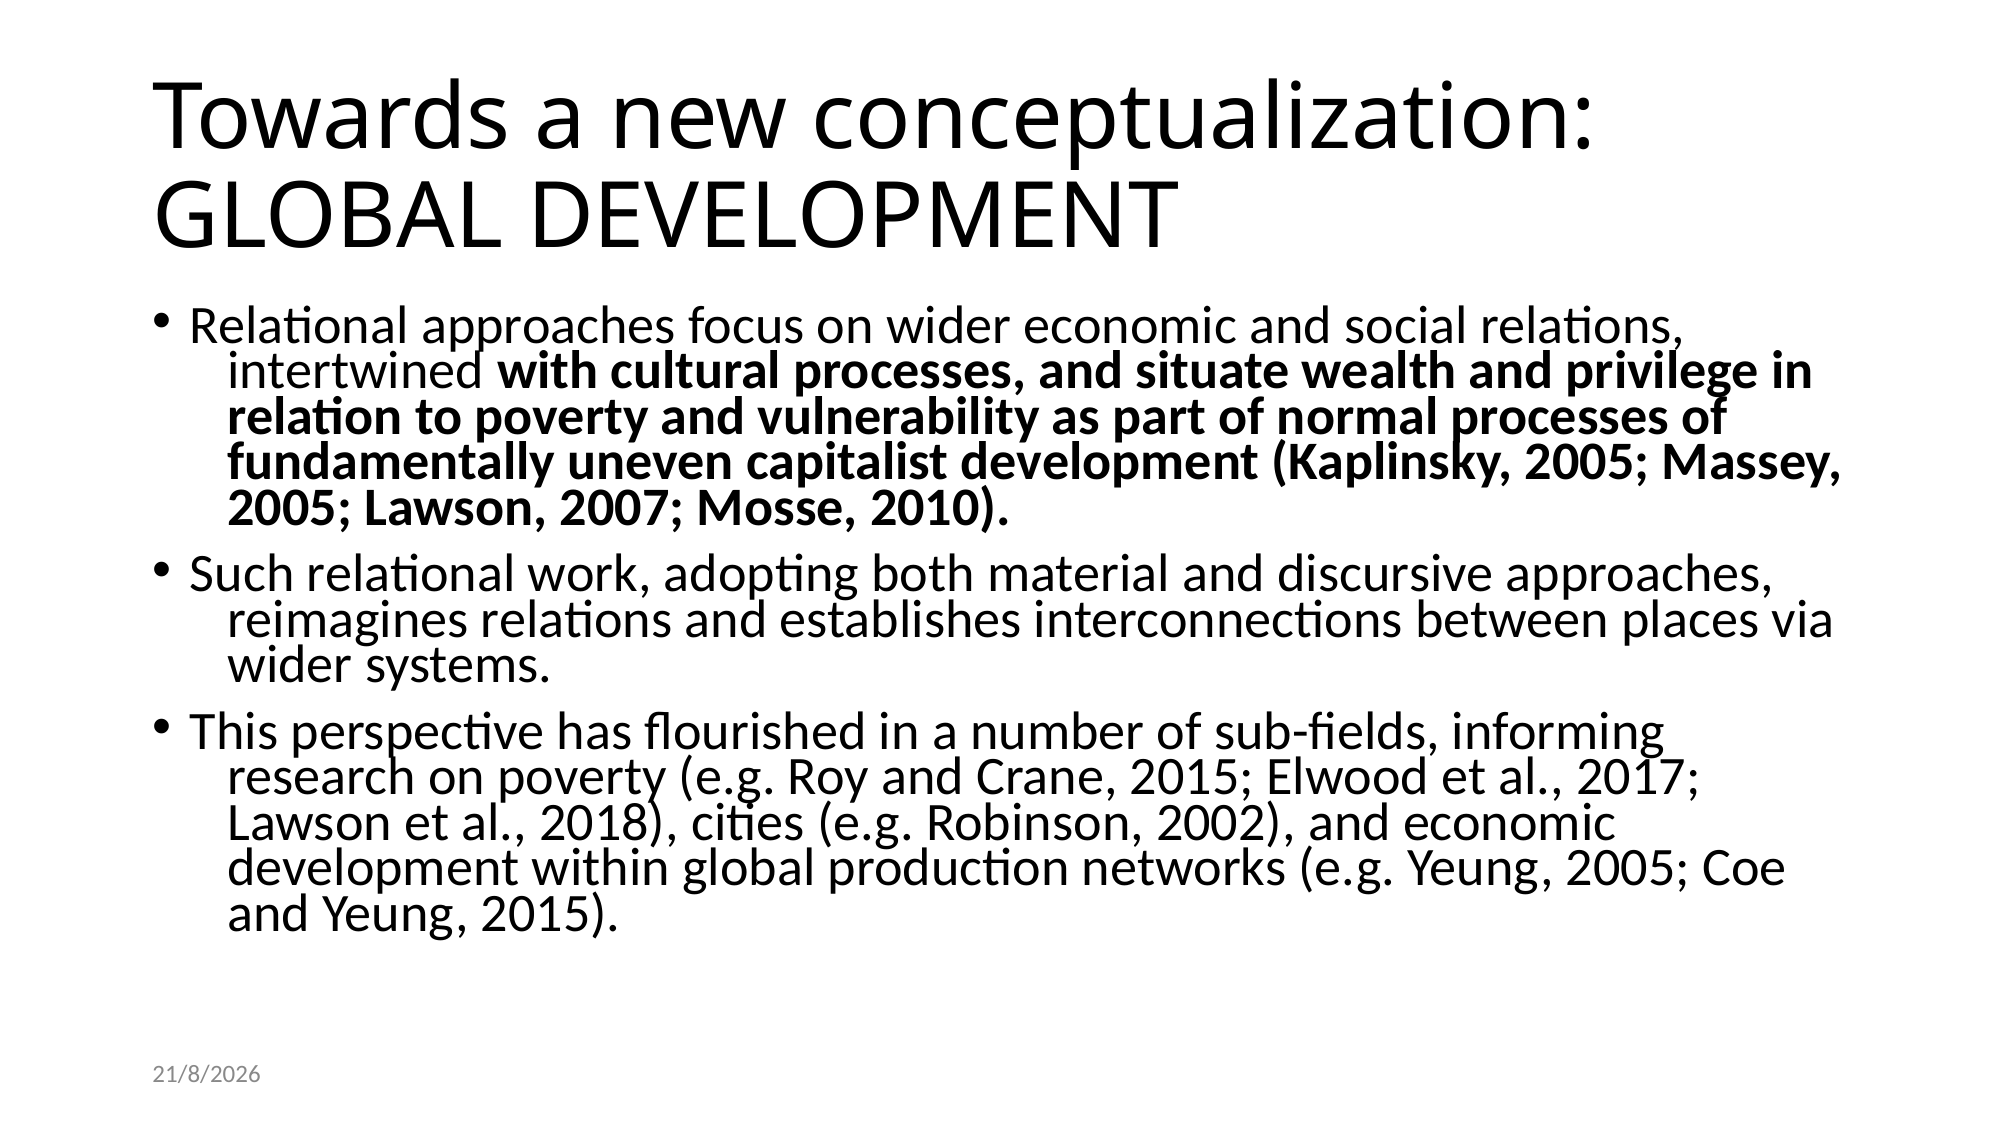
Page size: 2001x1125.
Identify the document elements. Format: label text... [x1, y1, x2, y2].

text_box 15/3/2022 [137, 1042, 588, 1103]
list Relational approaches focus on wider economic and social relations, intertwined with cultural processes, and situate wealth and privilege in relation to poverty and vulnerability as part of normal processes of fundamentally uneven capitalist development (Kaplinsky, 2005; Massey, 2005; Lawson, 2007; Mosse, 2010). Such relational work, adopting both material and discursive approaches, reimagines relations and establishes interconnections between places via wider systems. This perspective has flourished in a number of sub-fields, informing research on poverty (e.g. Roy and Crane, 2015; Elwood et al., 2017; Lawson et al., 2018), cities (e.g. Robinson, 2002), and economic development within global production networks (e.g. Yeung, 2005; Coe and Yeung, 2015). [137, 299, 1863, 1014]
title Towards a new conceptualization: GLOBAL DEVELOPMENT [137, 59, 1863, 278]
